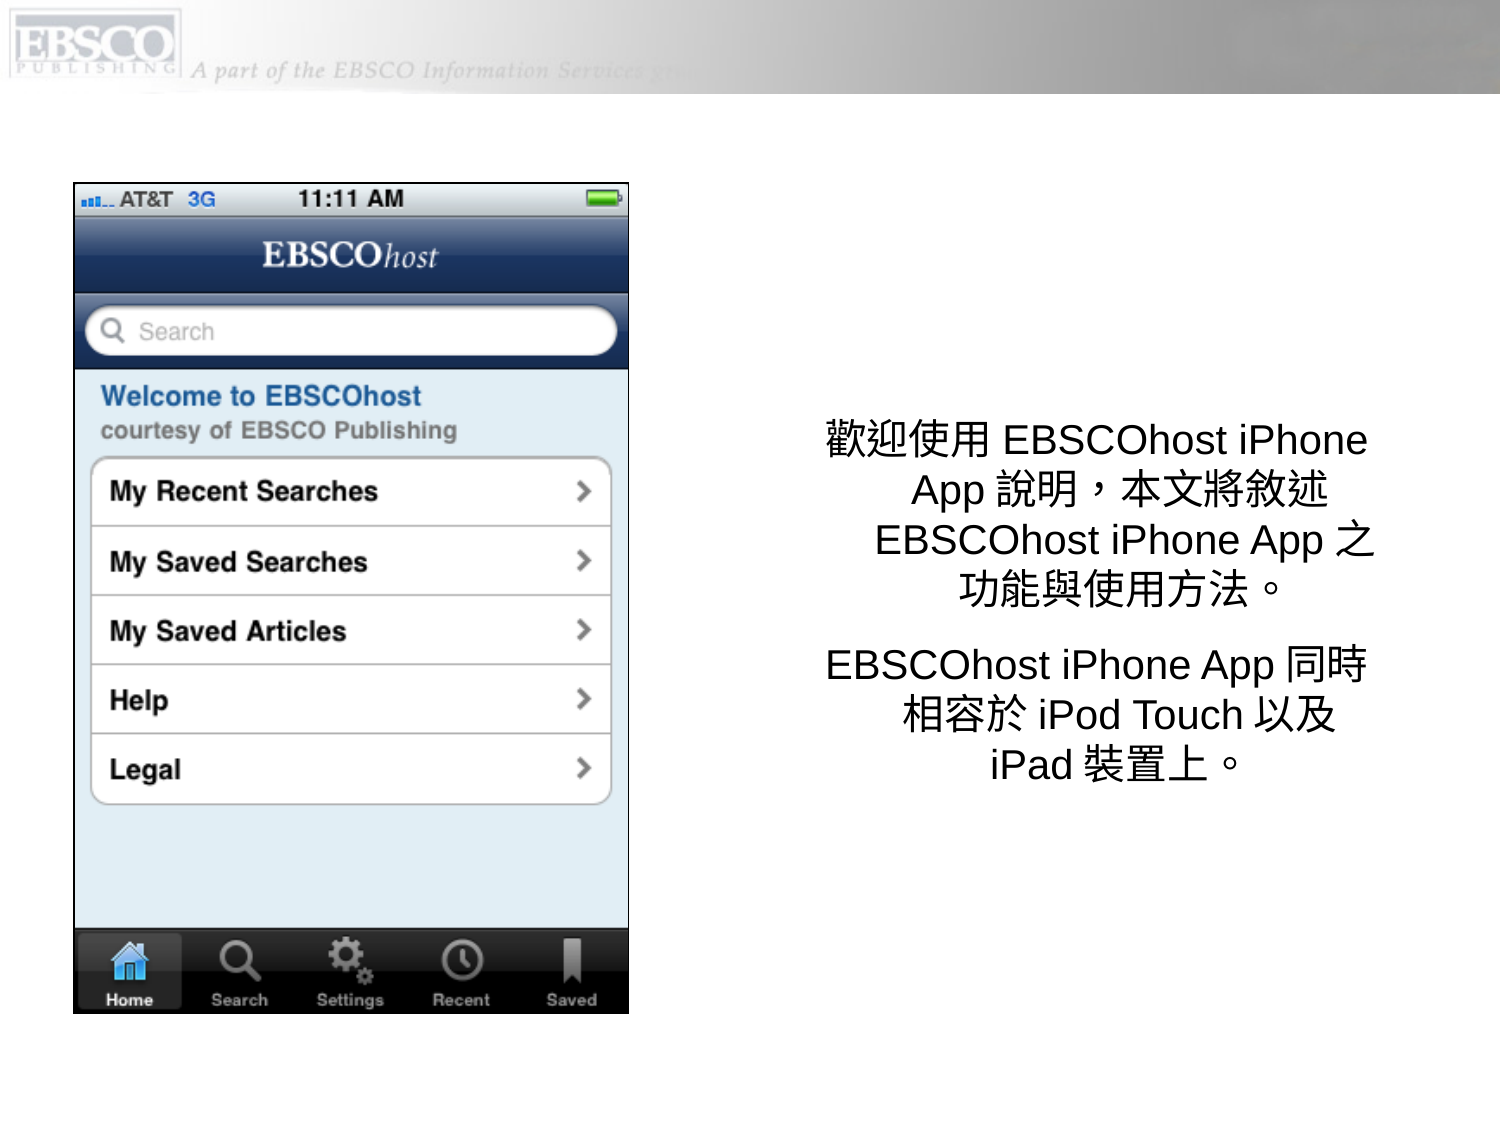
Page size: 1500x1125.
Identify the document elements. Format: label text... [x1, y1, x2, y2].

picture [0, 0, 1500, 94]
picture [75, 183, 628, 1013]
text_box 歡迎使用EBSCOhost iPhone App說明，本文將敘述EBSCOhost iPhone App之功能與使用方法。 EBSCOhost iPhone App同時相容於iPod Touch以及iPad裝置上。 [701, 404, 1399, 698]
